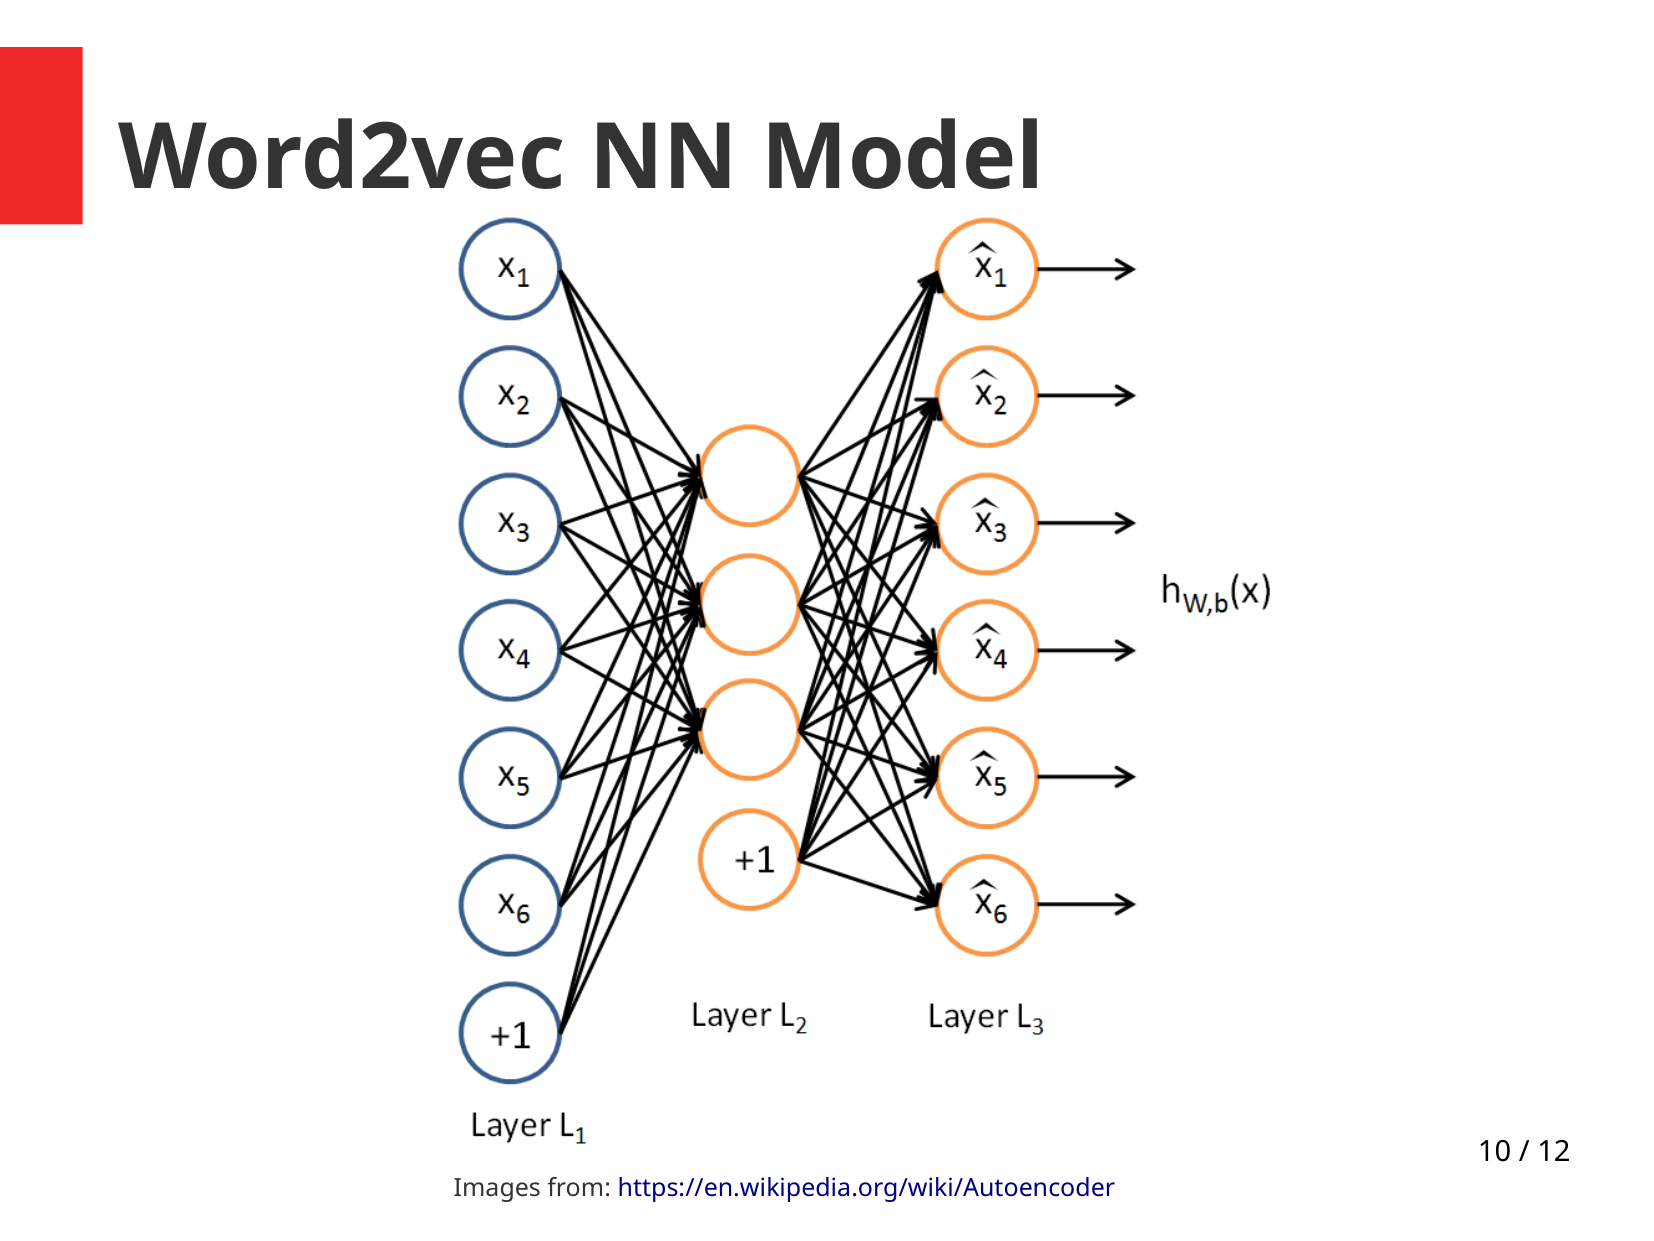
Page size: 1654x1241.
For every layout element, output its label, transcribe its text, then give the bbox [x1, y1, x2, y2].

title Word2vec NN Model [118, 49, 1571, 257]
list Images from: https://en.wikipedia.org/wiki/Autoencoder [382, 1170, 1246, 1216]
picture [435, 209, 1291, 1156]
